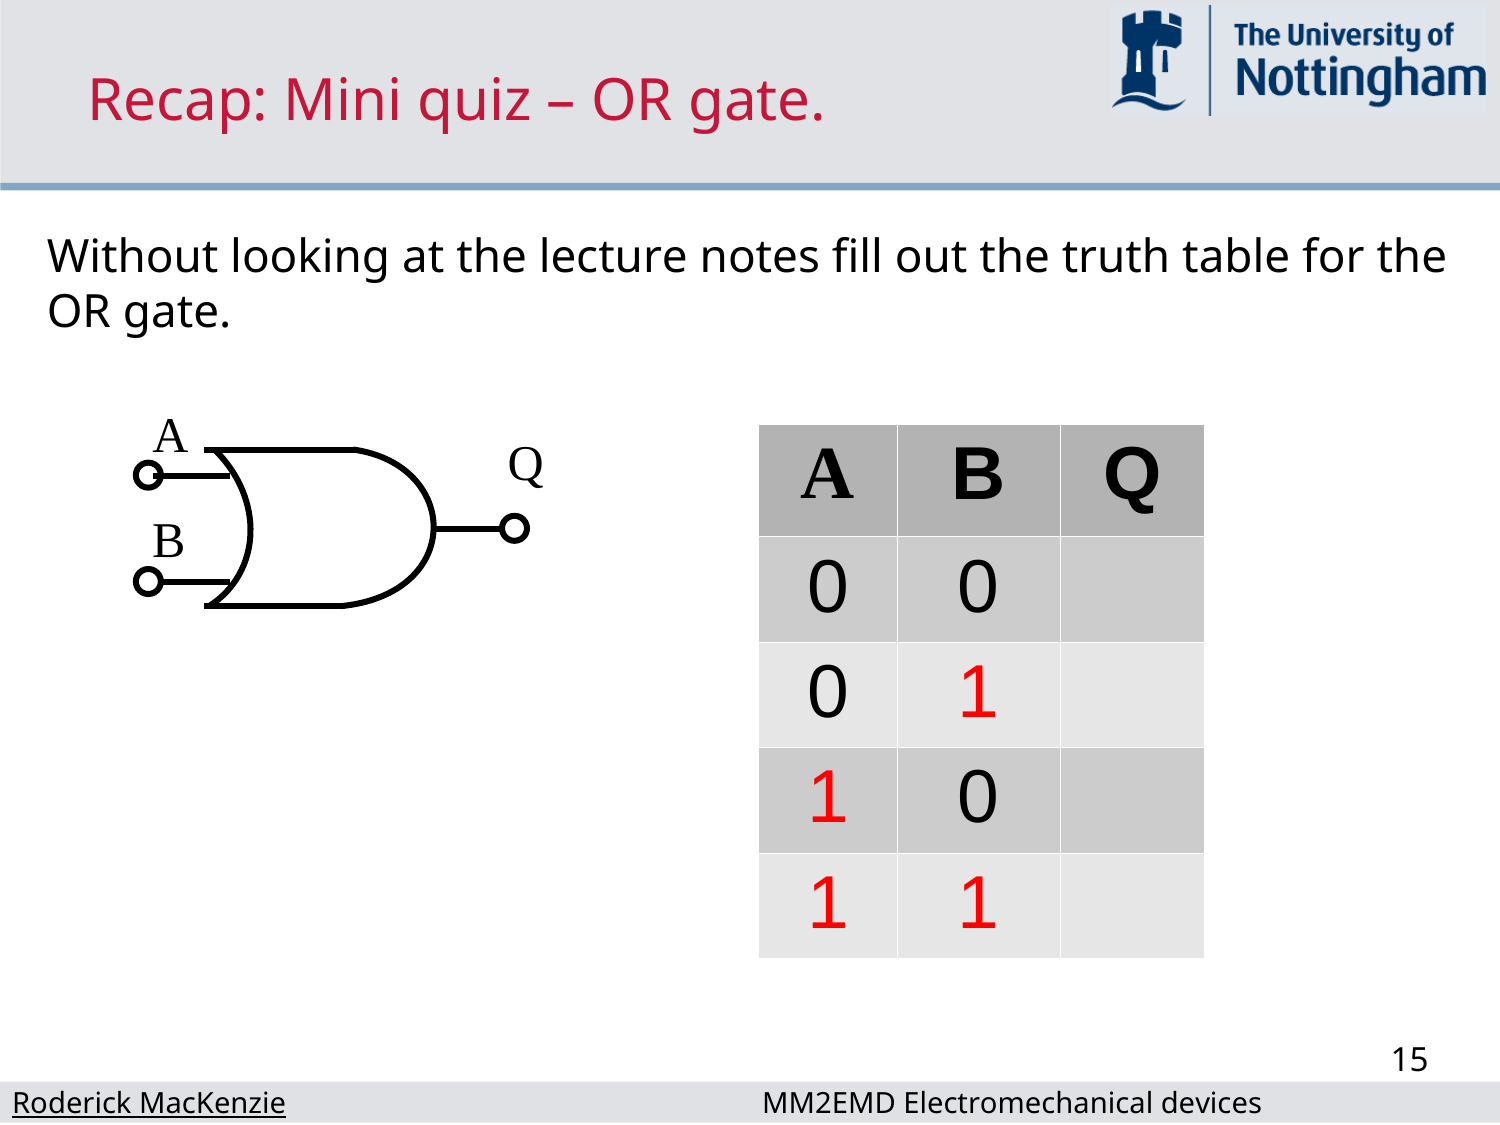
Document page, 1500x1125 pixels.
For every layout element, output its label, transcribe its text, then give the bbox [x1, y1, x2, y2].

table_header B [898, 425, 1060, 536]
table_cell 1 [759, 854, 897, 958]
table_cell [1061, 537, 1204, 642]
title Recap: Mini quiz – OR gate. [72, 45, 1311, 151]
table_header Q [1061, 425, 1204, 536]
table_cell 0 [898, 537, 1060, 642]
table_cell [1061, 748, 1204, 853]
picture [1111, 4, 1487, 116]
table_cell 0 [759, 643, 897, 747]
table_cell [1061, 854, 1204, 958]
table_cell [1061, 643, 1204, 747]
text_box Q [492, 423, 562, 499]
text_box B [137, 500, 206, 575]
text_box A [137, 395, 207, 471]
table_cell 1 [759, 748, 897, 853]
table_cell 0 [898, 748, 1060, 853]
table_cell 1 [898, 643, 1060, 747]
table_header A [759, 425, 897, 536]
table_cell 0 [759, 537, 897, 642]
table_cell 1 [898, 854, 1060, 958]
text_box <number> [1375, 1030, 1500, 1101]
text_box Without looking at the lecture notes fill out the truth table for the OR gate. [32, 219, 1497, 345]
